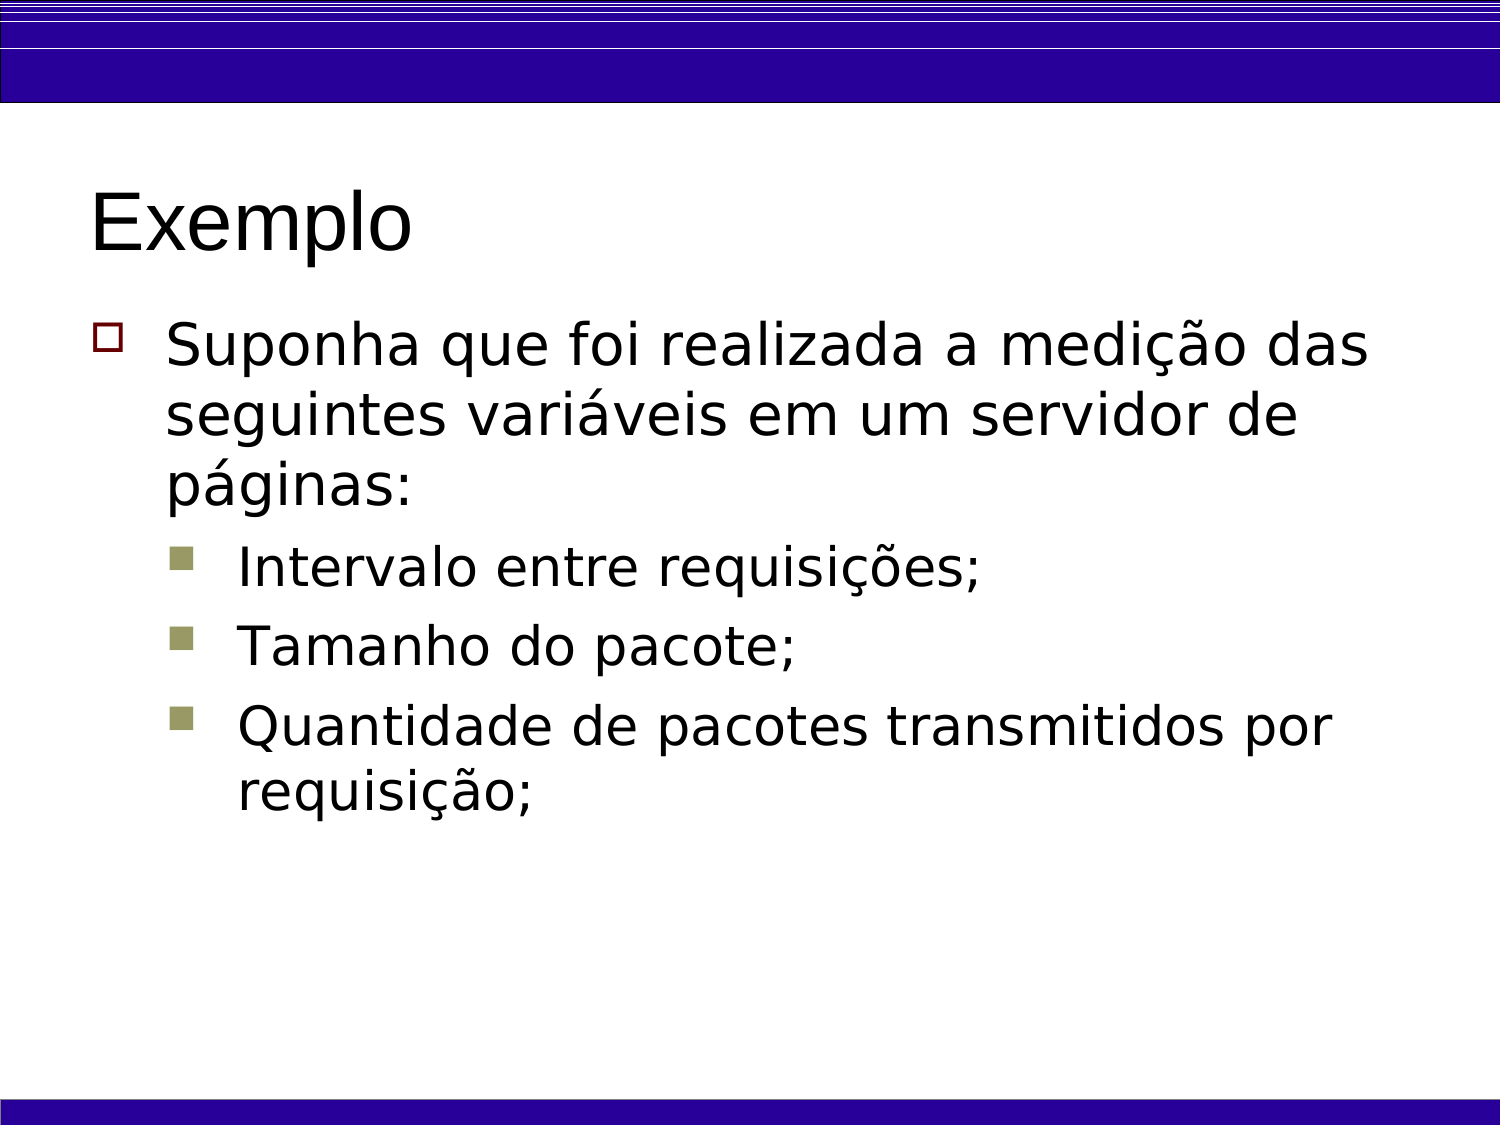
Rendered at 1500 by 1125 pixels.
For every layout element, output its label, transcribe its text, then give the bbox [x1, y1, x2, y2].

list Suponha que foi realizada a medição das seguintes variáveis em um servidor de páginas: Intervalo entre requisições; Tamanho do pacote; Quantidade de pacotes transmitidos por requisição; [75, 299, 1426, 1006]
title Exemplo [75, 87, 1426, 275]
